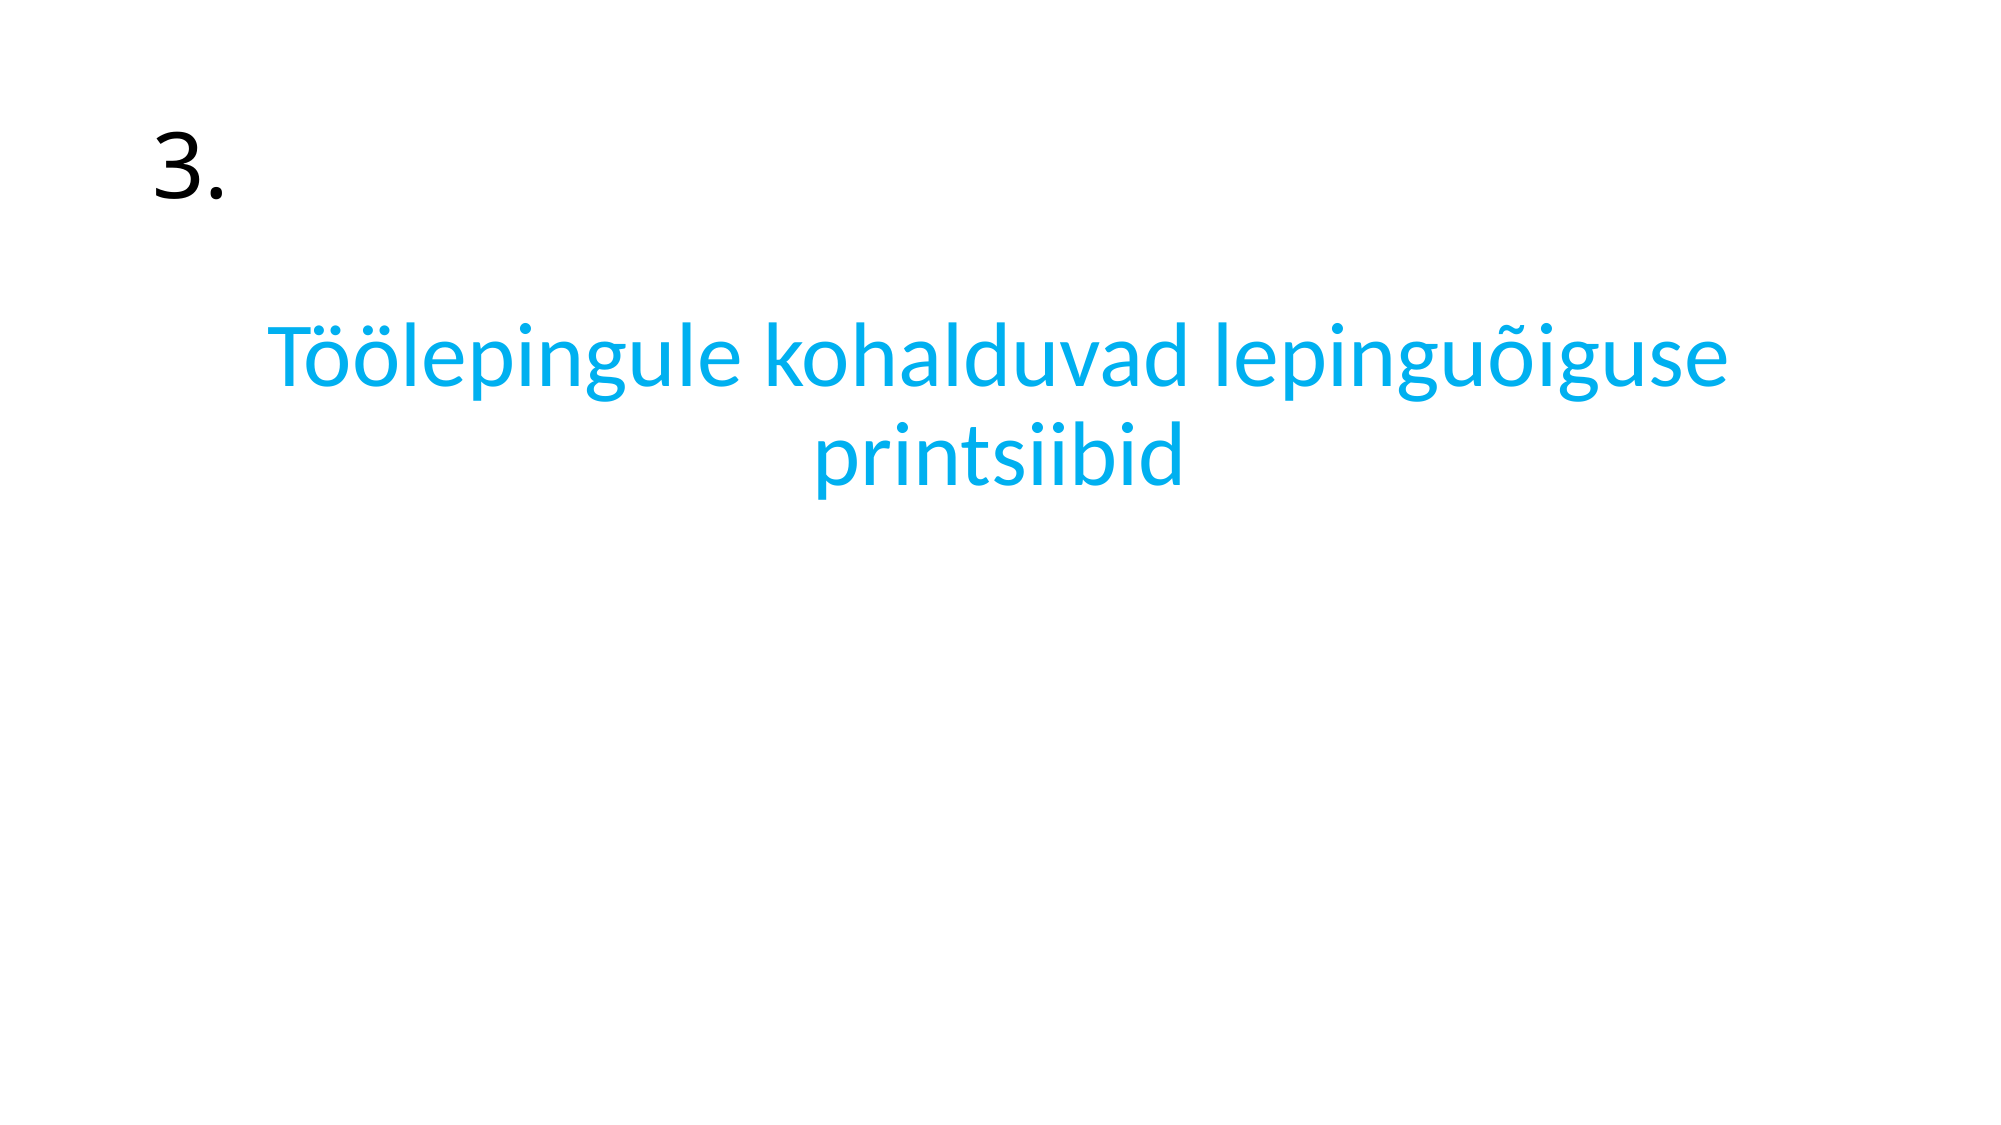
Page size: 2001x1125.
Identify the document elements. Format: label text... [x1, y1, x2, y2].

title 3. [137, 59, 1863, 278]
list Töölepingule kohalduvad lepinguõiguse printsiibid [137, 299, 1863, 1014]
